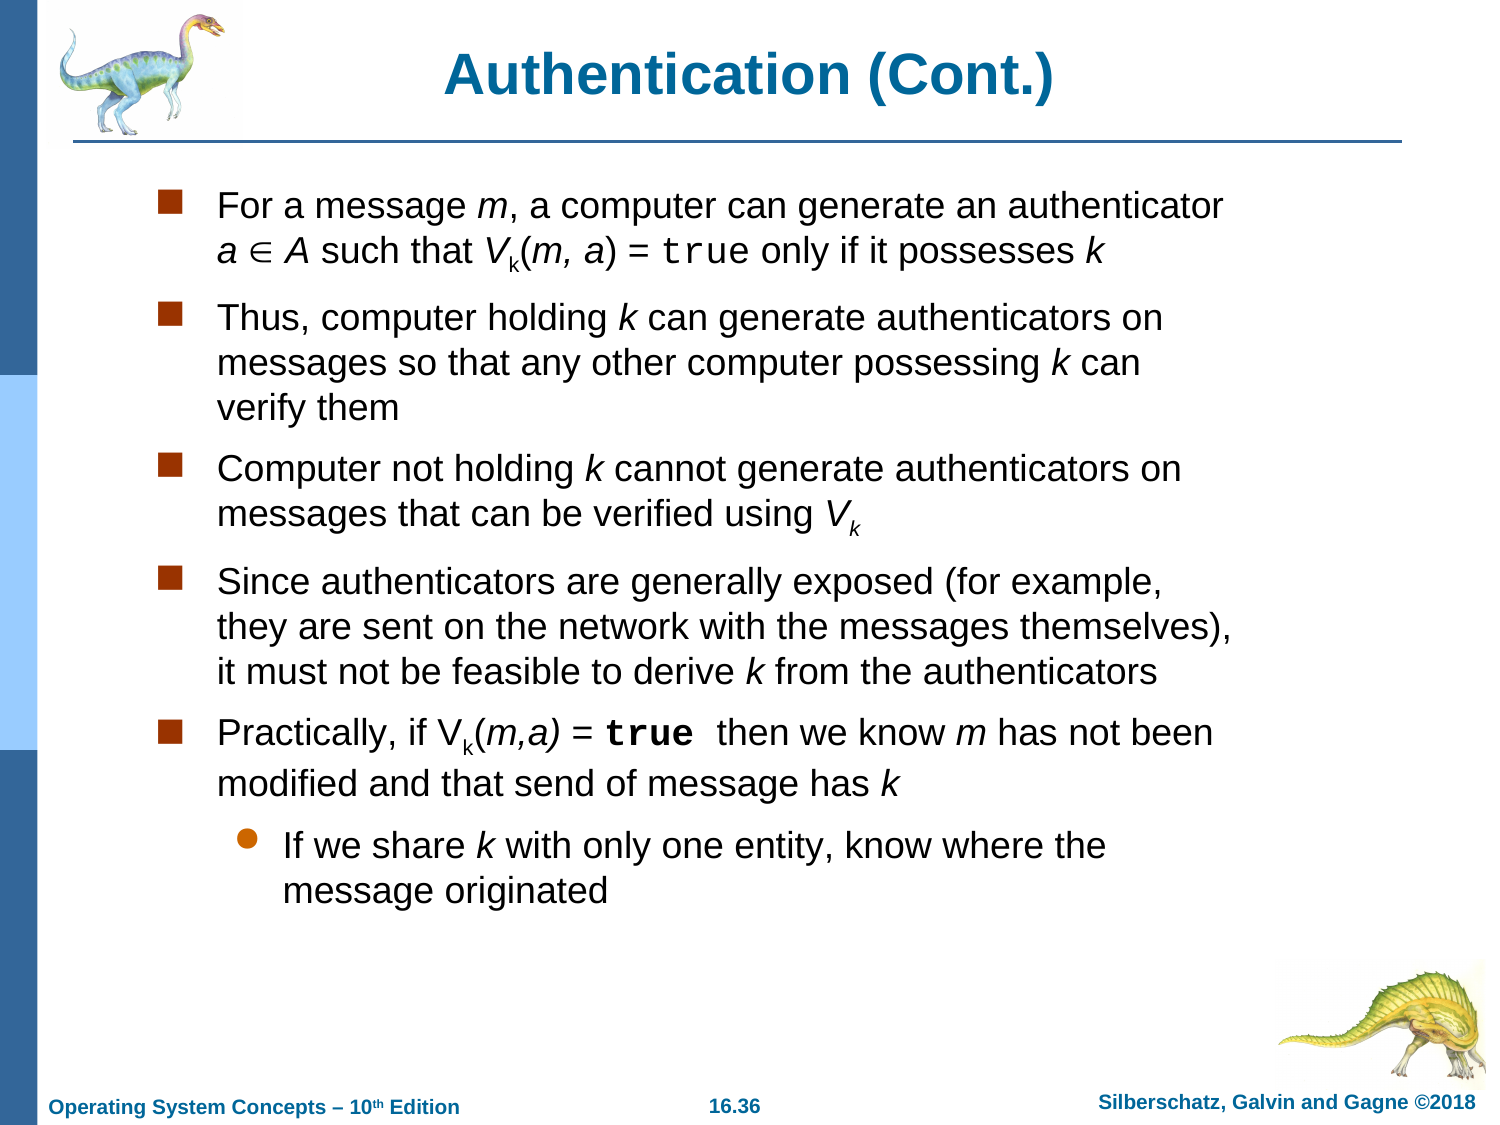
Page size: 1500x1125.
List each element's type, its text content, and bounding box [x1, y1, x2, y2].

title Authentication (Cont.) [75, 18, 1426, 114]
picture [1275, 959, 1486, 1090]
picture [46, 0, 243, 149]
picture [1415, 1094, 1423, 1099]
list For a message m, a computer can generate an authenticator a  A such that Vk(m, a) = true only if it possesses k Thus, computer holding k can generate authenticators on messages so that any other computer possessing k can verify them Computer not holding k cannot generate authenticators on messages that can be verified using Vk Since authenticators are generally exposed (for example, they are sent on the network with the messages themselves), it must not be feasible to derive k from the authenticators Practically, if Vk(m,a) = true then we know m has not been modified and that send of message has k If we share k with only one entity, know where the message originated [145, 173, 1256, 972]
